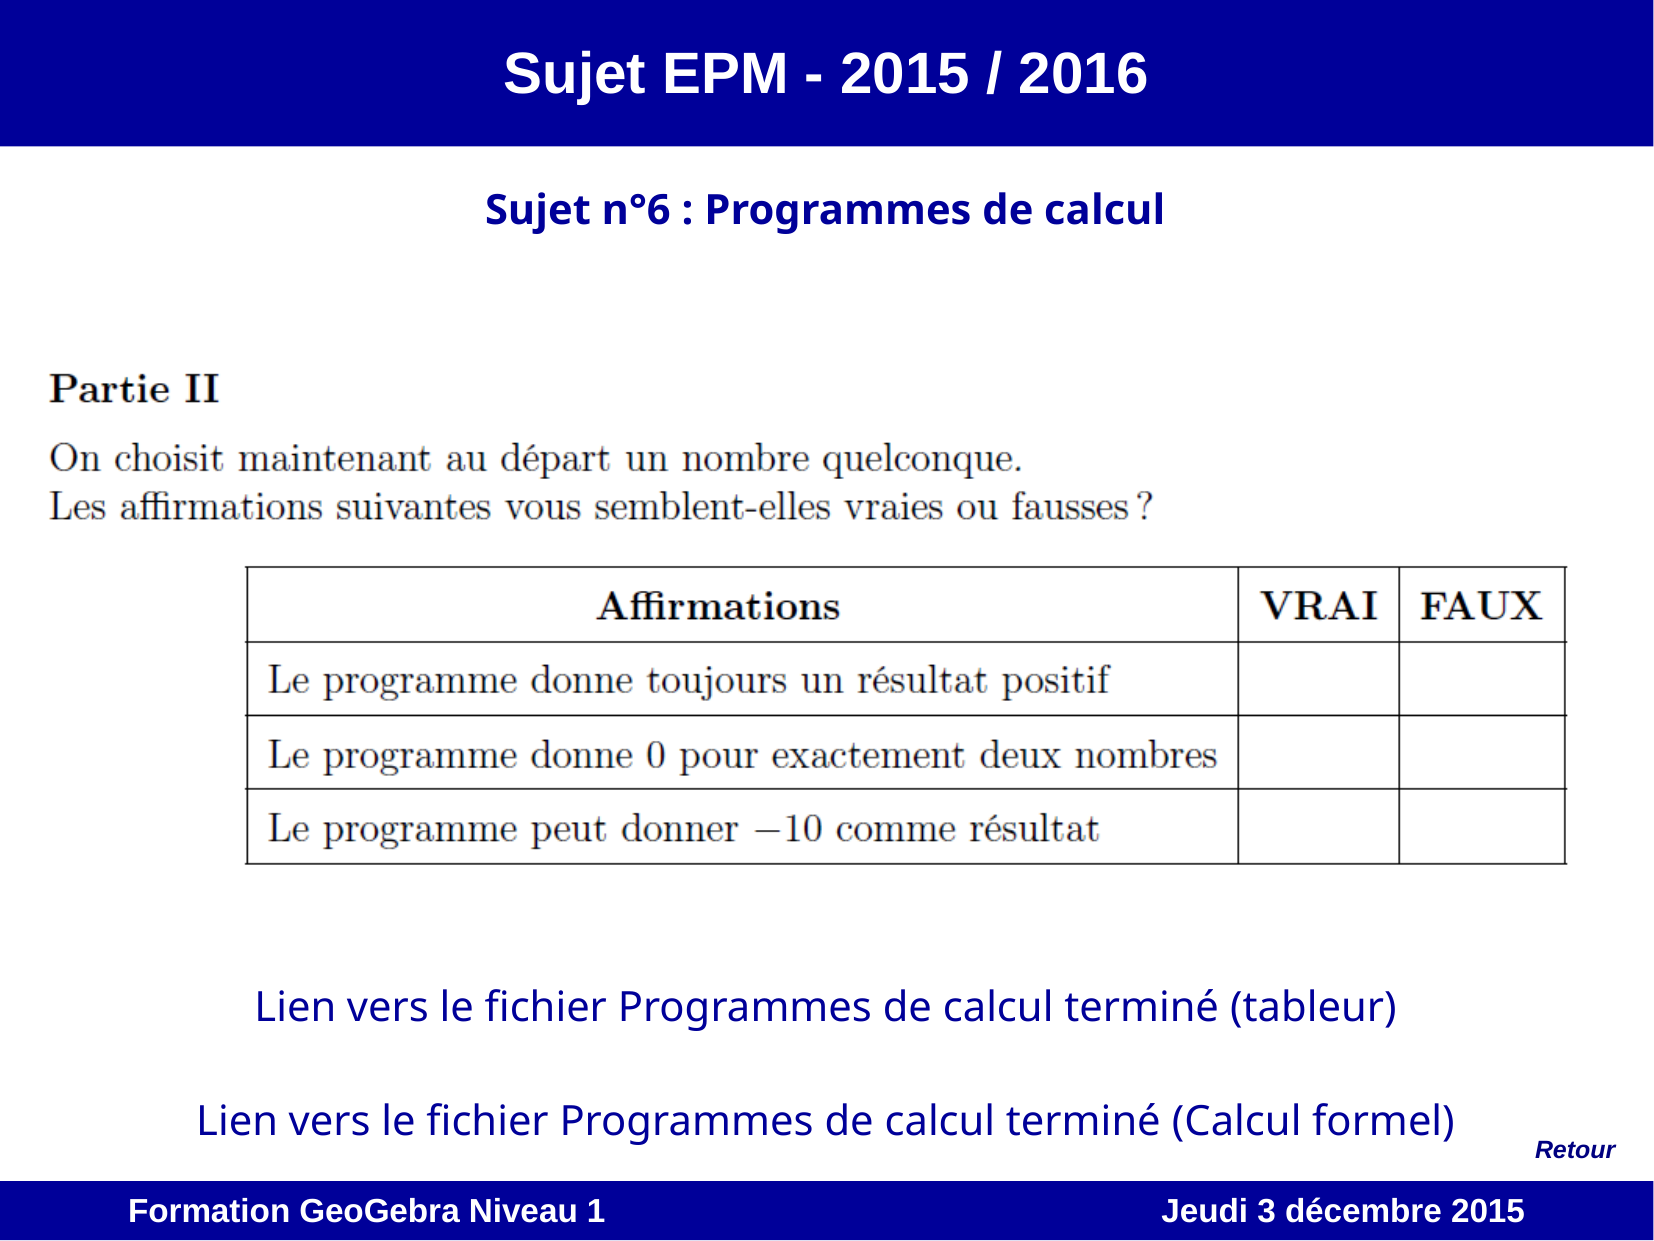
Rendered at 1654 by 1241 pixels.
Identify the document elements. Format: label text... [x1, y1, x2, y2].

picture [30, 344, 1631, 896]
title Sujet EPM - 2015 / 2016 [0, 0, 1654, 147]
subtitle Sujet n°6 : Programmes de calcul Lien vers le fichier Programmes de calcul terminé (tableur) Lien vers le fichier Programmes de calcul terminé (Calcul formel) [28, 146, 1623, 1181]
text_box Formation GeoGebra Niveau 1 Jeudi 3 décembre 2015 [0, 1181, 1654, 1241]
text_box Retour [1520, 1128, 1637, 1172]
